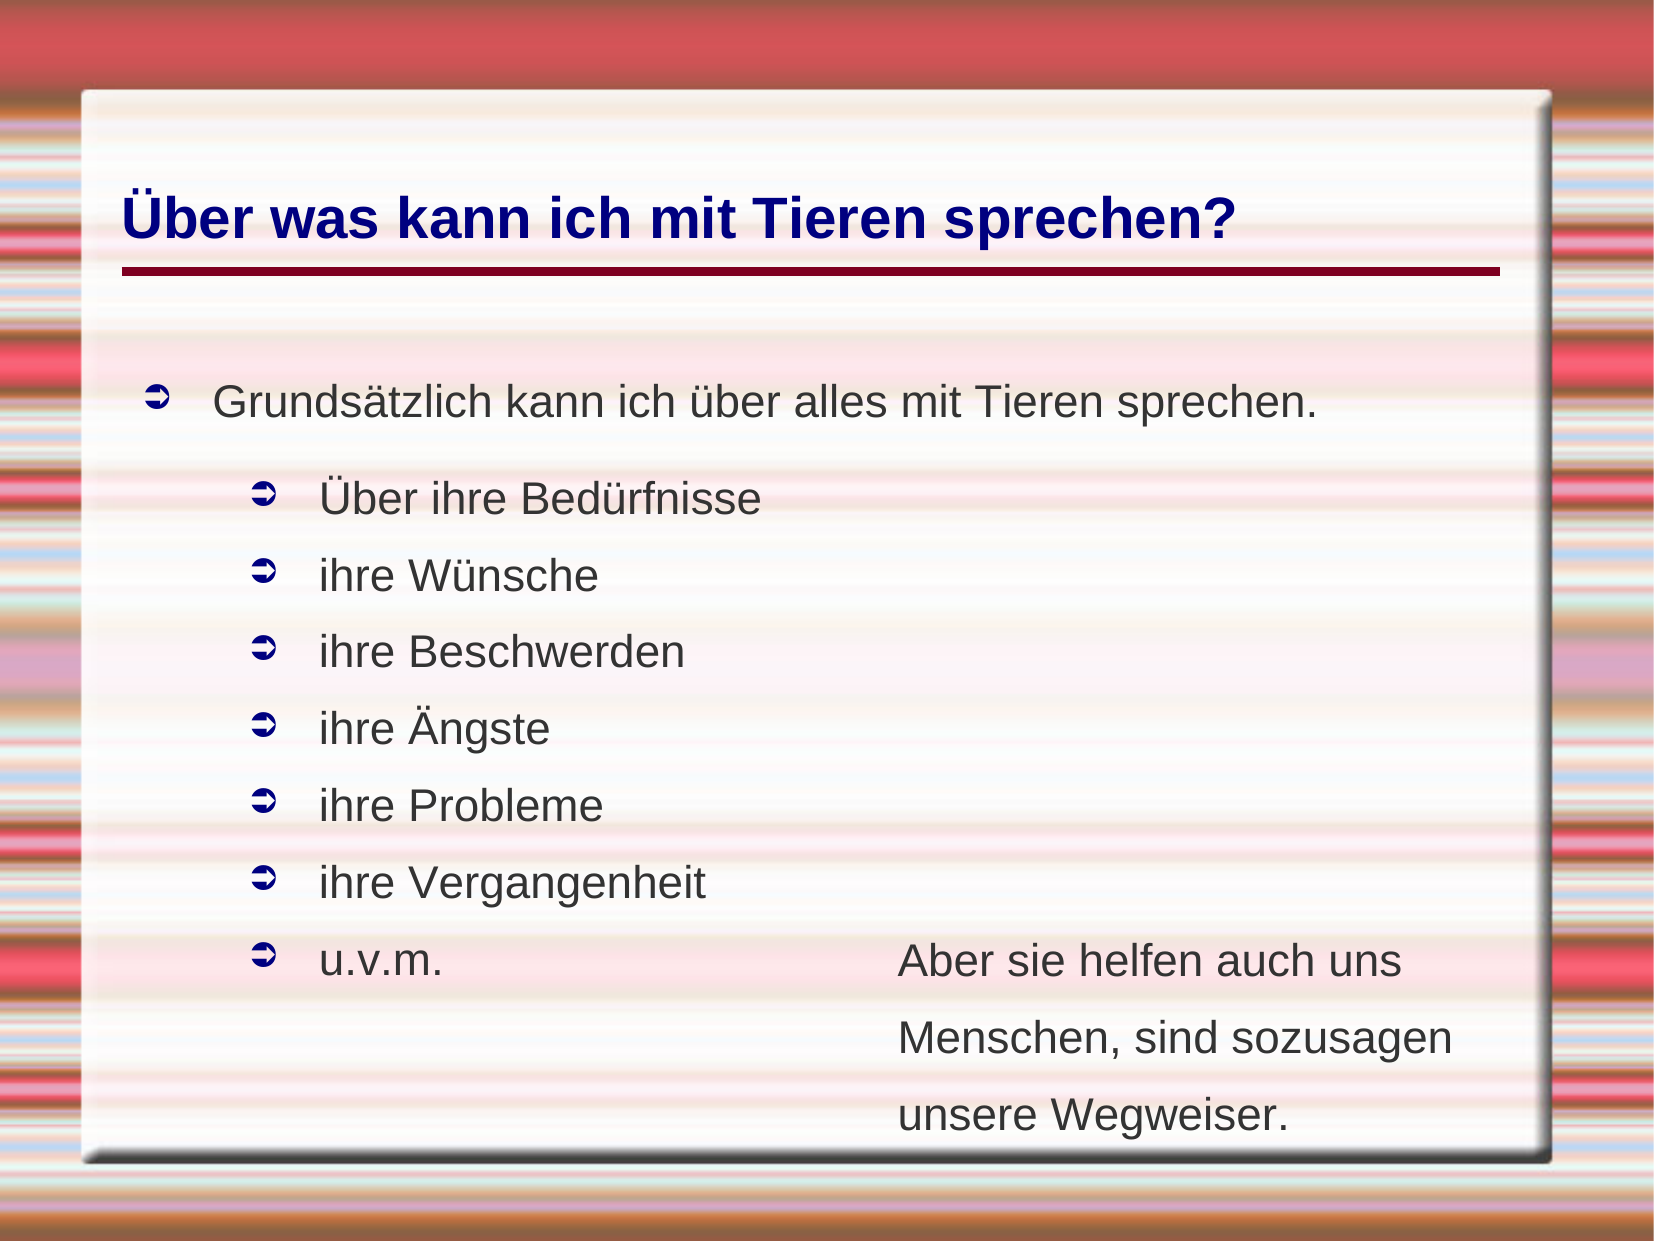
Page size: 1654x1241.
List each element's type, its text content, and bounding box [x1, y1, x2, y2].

text_box Grundsätzlich kann ich über alles mit Tieren sprechen. [129, 350, 1349, 449]
picture [0, 0, 1654, 1241]
list Aber sie helfen auch uns Menschen, sind sozusagen unsere Wegweiser. [897, 909, 1489, 1114]
title Über was kann ich mit Tieren sprechen? [121, 114, 1534, 322]
list Über ihre Bedürfnisse ihre Wünsche ihre Beschwerden ihre Ängste ihre Probleme ihre Vergangenheit u.v.m. [118, 446, 787, 1063]
